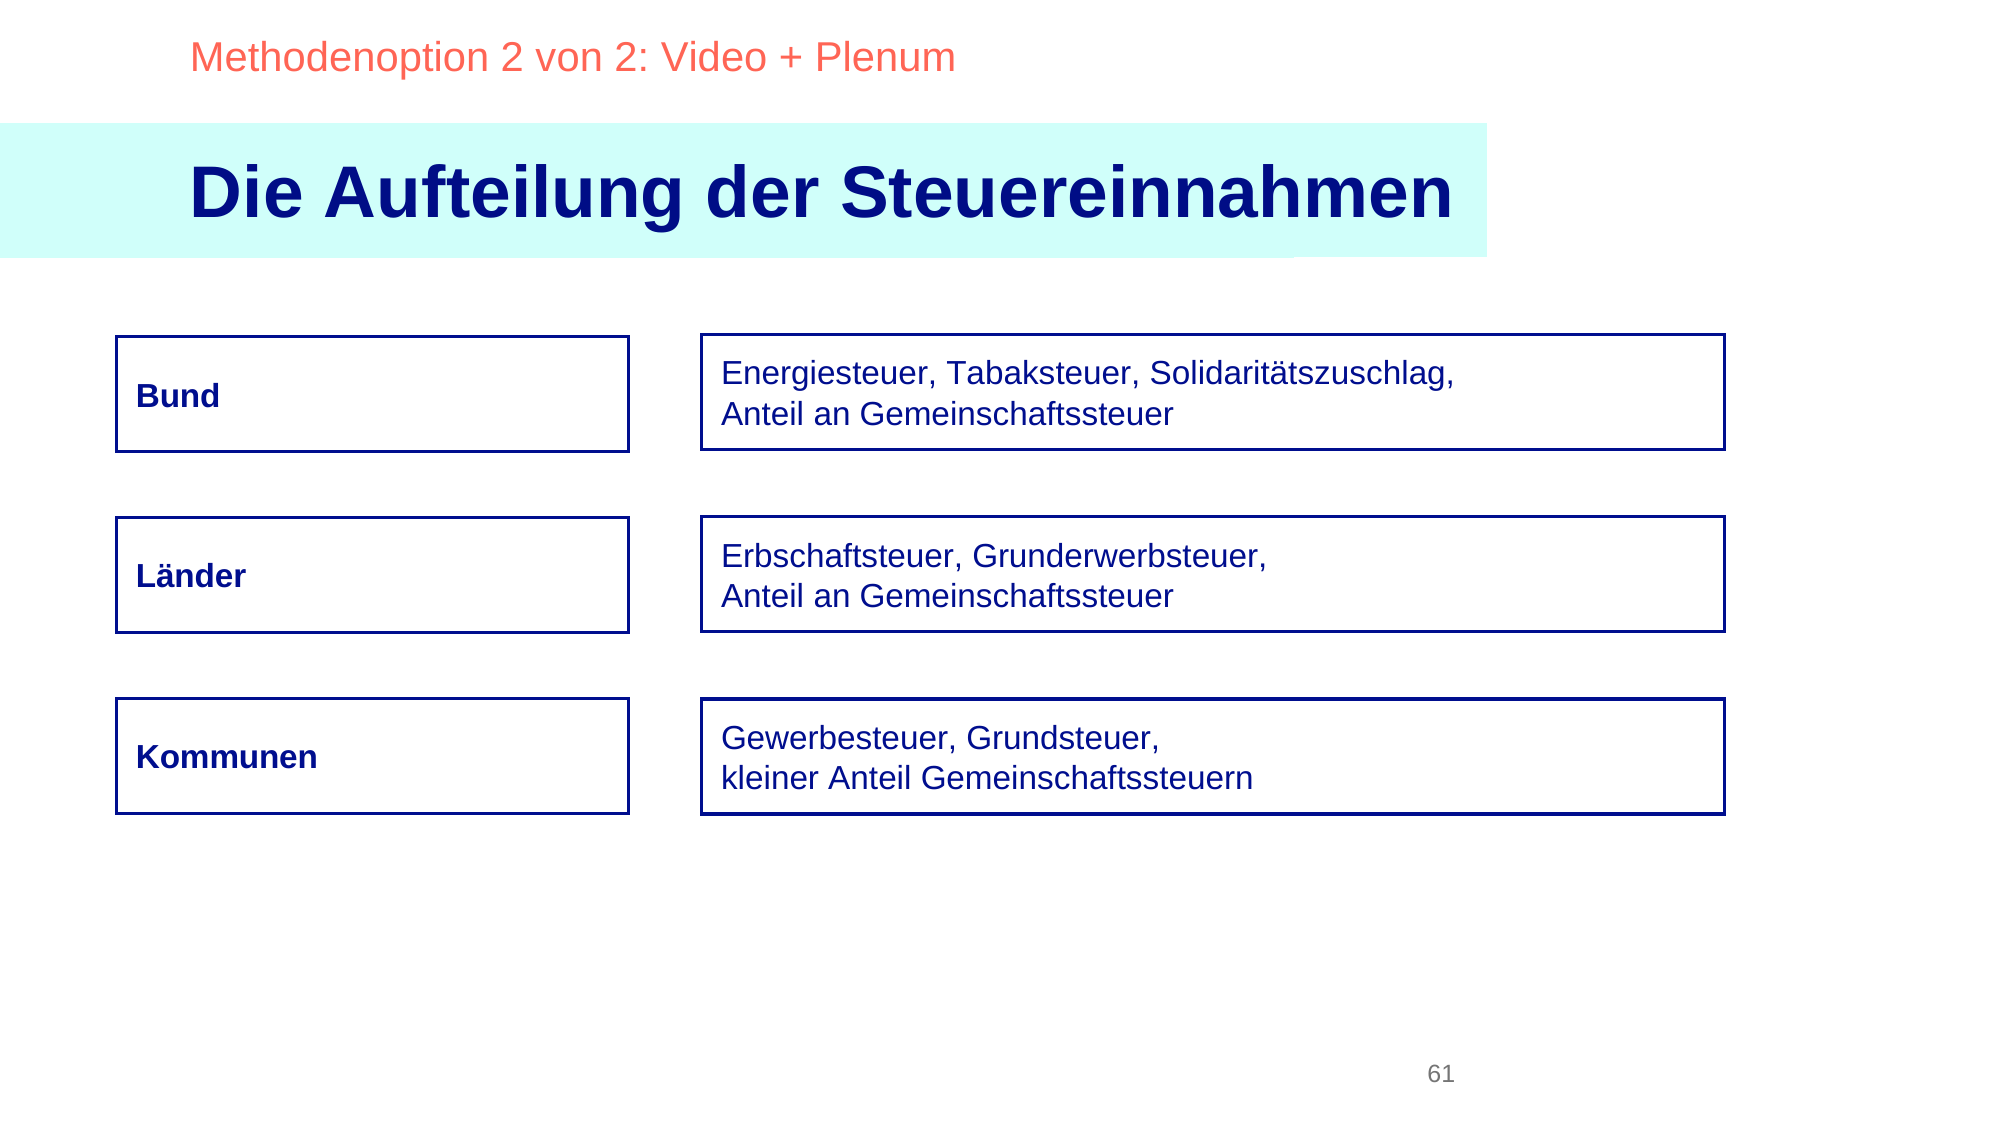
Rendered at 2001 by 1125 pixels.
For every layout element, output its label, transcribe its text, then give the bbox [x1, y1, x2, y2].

text_box Erbschaftsteuer, Grunderwerbsteuer, Anteil an Gemeinschaftssteuer [701, 516, 1724, 632]
list Methodenoption 2 von 2: Video + Plenum [137, 27, 1119, 107]
text_box Gewerbesteuer, Grundsteuer, kleiner Anteil Gemeinschaftssteuern [701, 699, 1724, 814]
list Die Aufteilung der Steuereinnahmen [137, 129, 1556, 258]
text_box Kommunen [116, 698, 628, 813]
text_box Länder [116, 517, 628, 632]
text_box Energiesteuer, Tabaksteuer, Solidaritätszuschlag, Anteil an Gemeinschaftssteuer [701, 334, 1724, 449]
text_box [0, 123, 1487, 257]
text_box Bund [116, 336, 628, 451]
